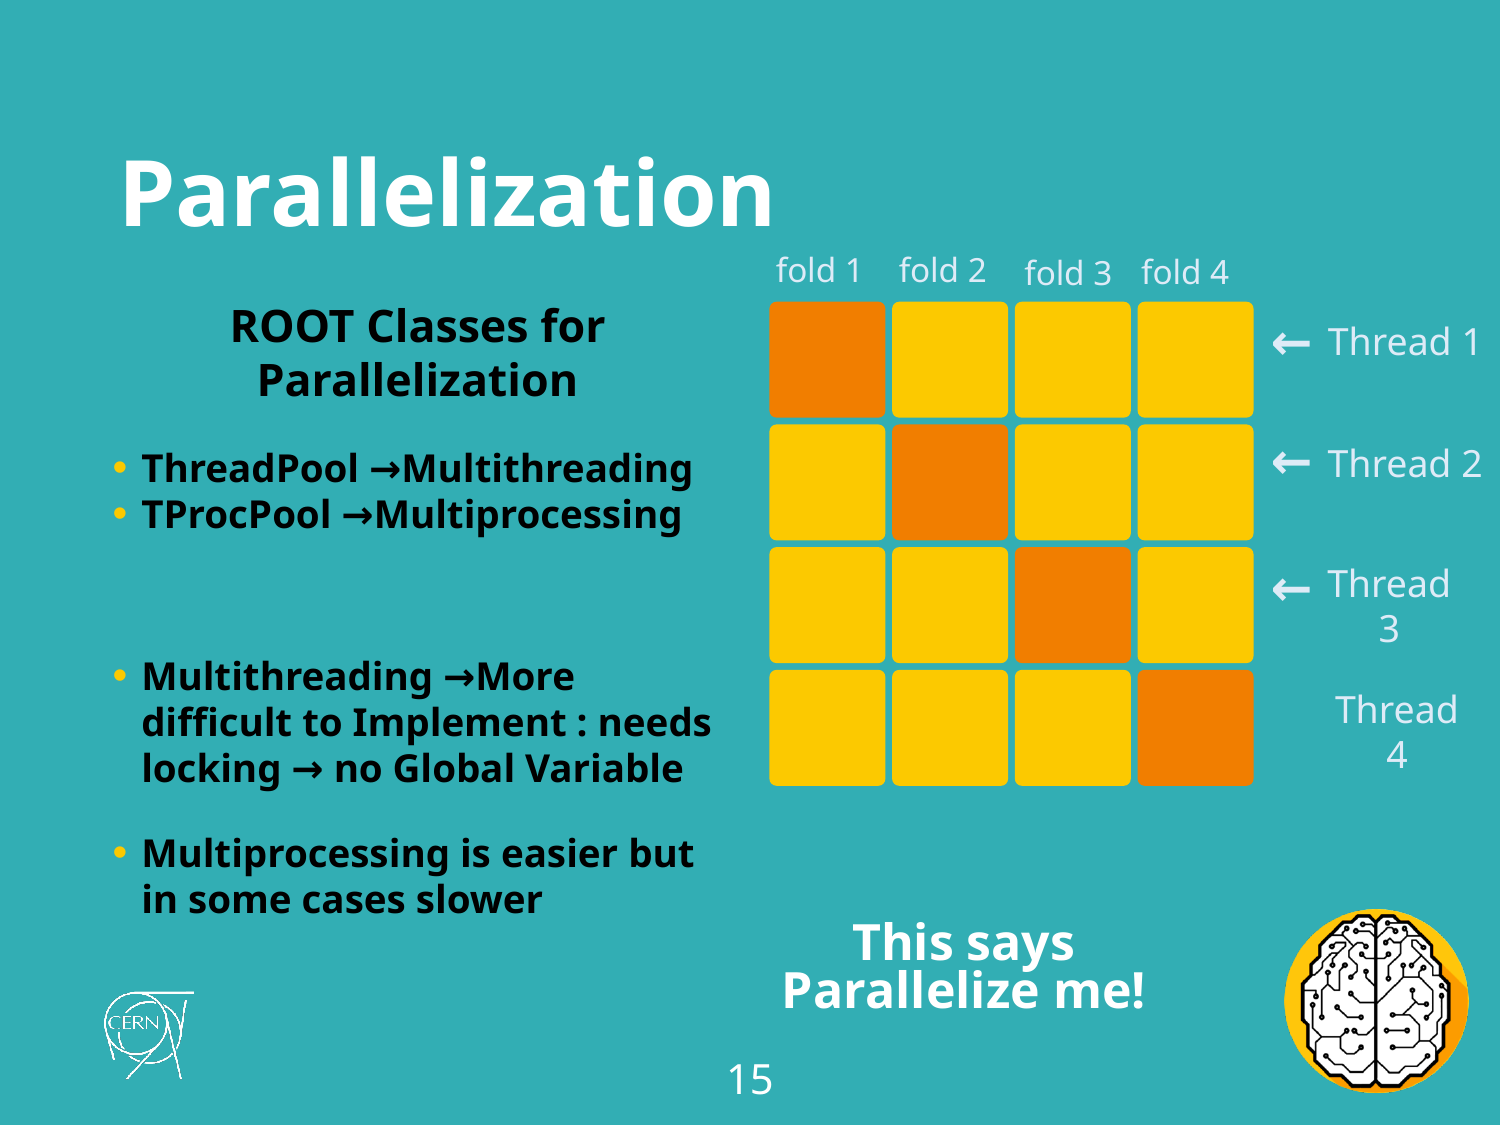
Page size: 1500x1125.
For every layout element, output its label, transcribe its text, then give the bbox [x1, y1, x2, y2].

text_box Thread 2 [1328, 433, 1500, 493]
picture [1277, 902, 1474, 1099]
text_box fold 3 [997, 245, 1115, 299]
text_box fold 1 [738, 242, 870, 297]
picture [767, 299, 1256, 788]
text_box → [1256, 430, 1328, 506]
text_box This says Parallelize me! [712, 914, 1215, 1026]
text_box Thread 1 [1328, 310, 1500, 371]
text_box fold 4 [1115, 243, 1256, 299]
text_box Thread 4 [1309, 678, 1485, 784]
list ROOT Classes for Parallelization ThreadPool →Multithreading TProcPool →Multiprocessing Multithreading →More difficult to Implement : needs locking → no Global Variable Multiprocessing is easier but in some cases slower [97, 290, 739, 974]
slide_number <number> [581, 1051, 919, 1112]
text_box → [1256, 310, 1328, 386]
text_box → [1256, 556, 1328, 632]
picture [103, 991, 195, 1080]
title Parallelization [103, 130, 1397, 263]
text_box Thread 3 [1308, 552, 1471, 657]
text_box fold 2 [870, 242, 1016, 297]
